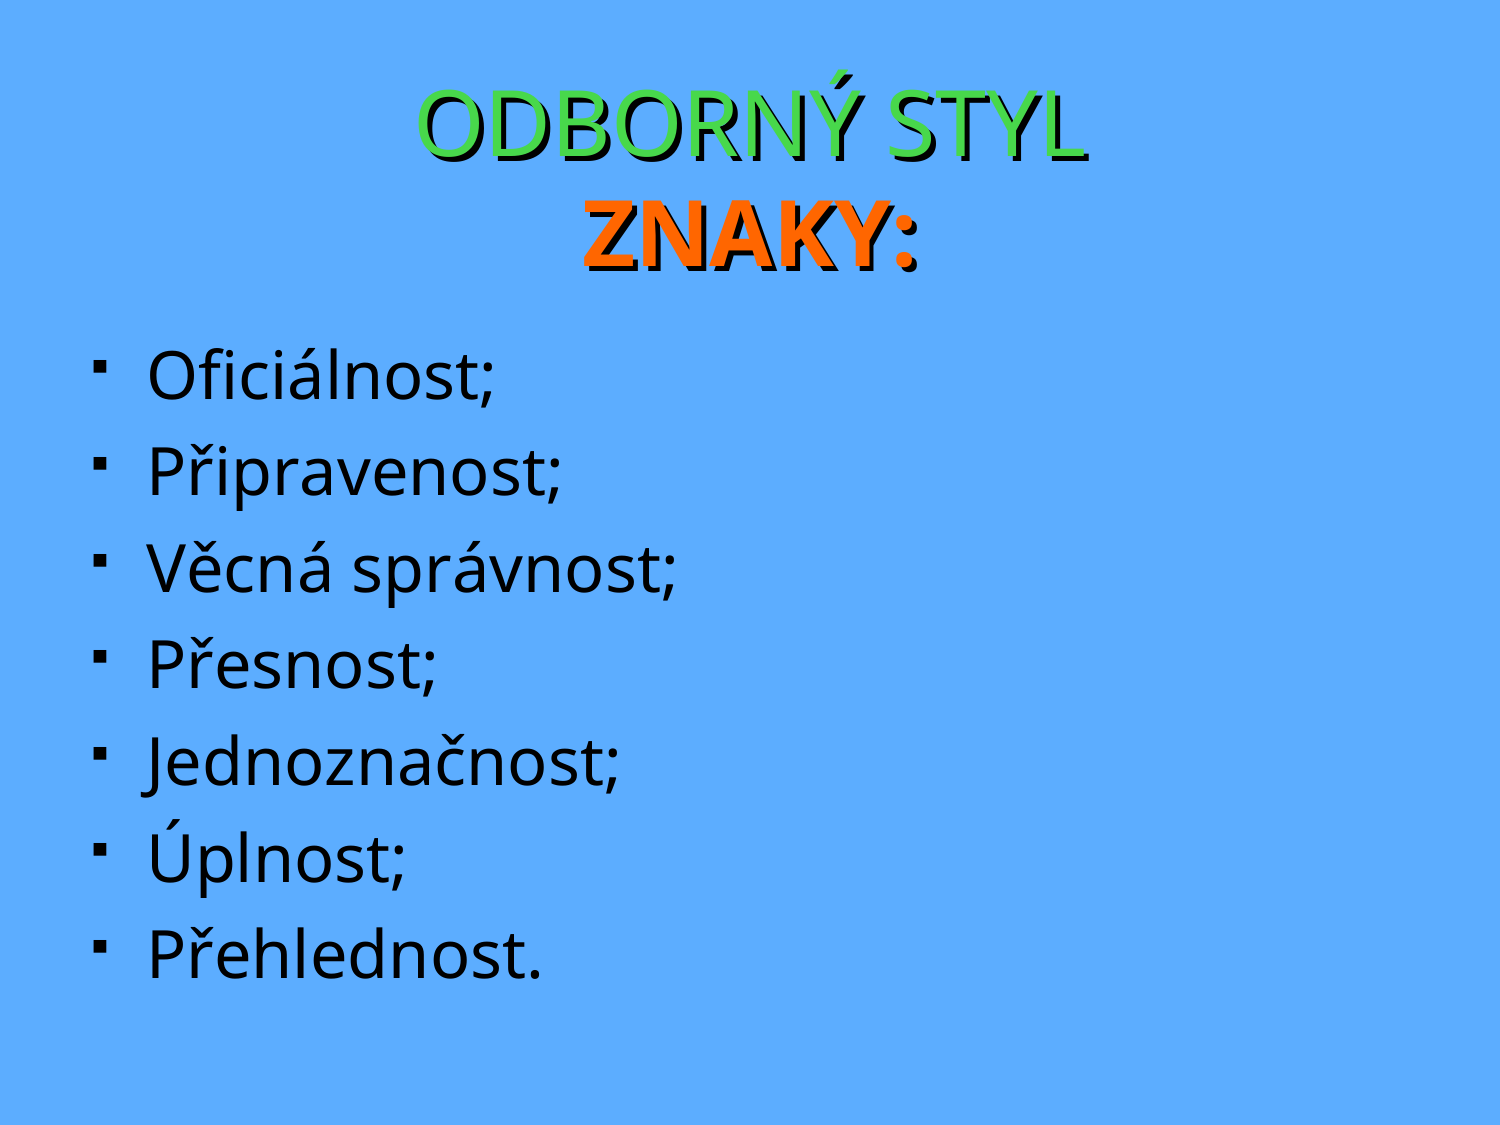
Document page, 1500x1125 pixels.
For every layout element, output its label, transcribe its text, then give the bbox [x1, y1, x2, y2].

list Oficiálnost; Připravenost; Věcná správnost; Přesnost; Jednoznačnost; Úplnost; Přehlednost. [75, 324, 1426, 1097]
title ODBORNÝ STYL ZNAKY: [75, 57, 1426, 293]
